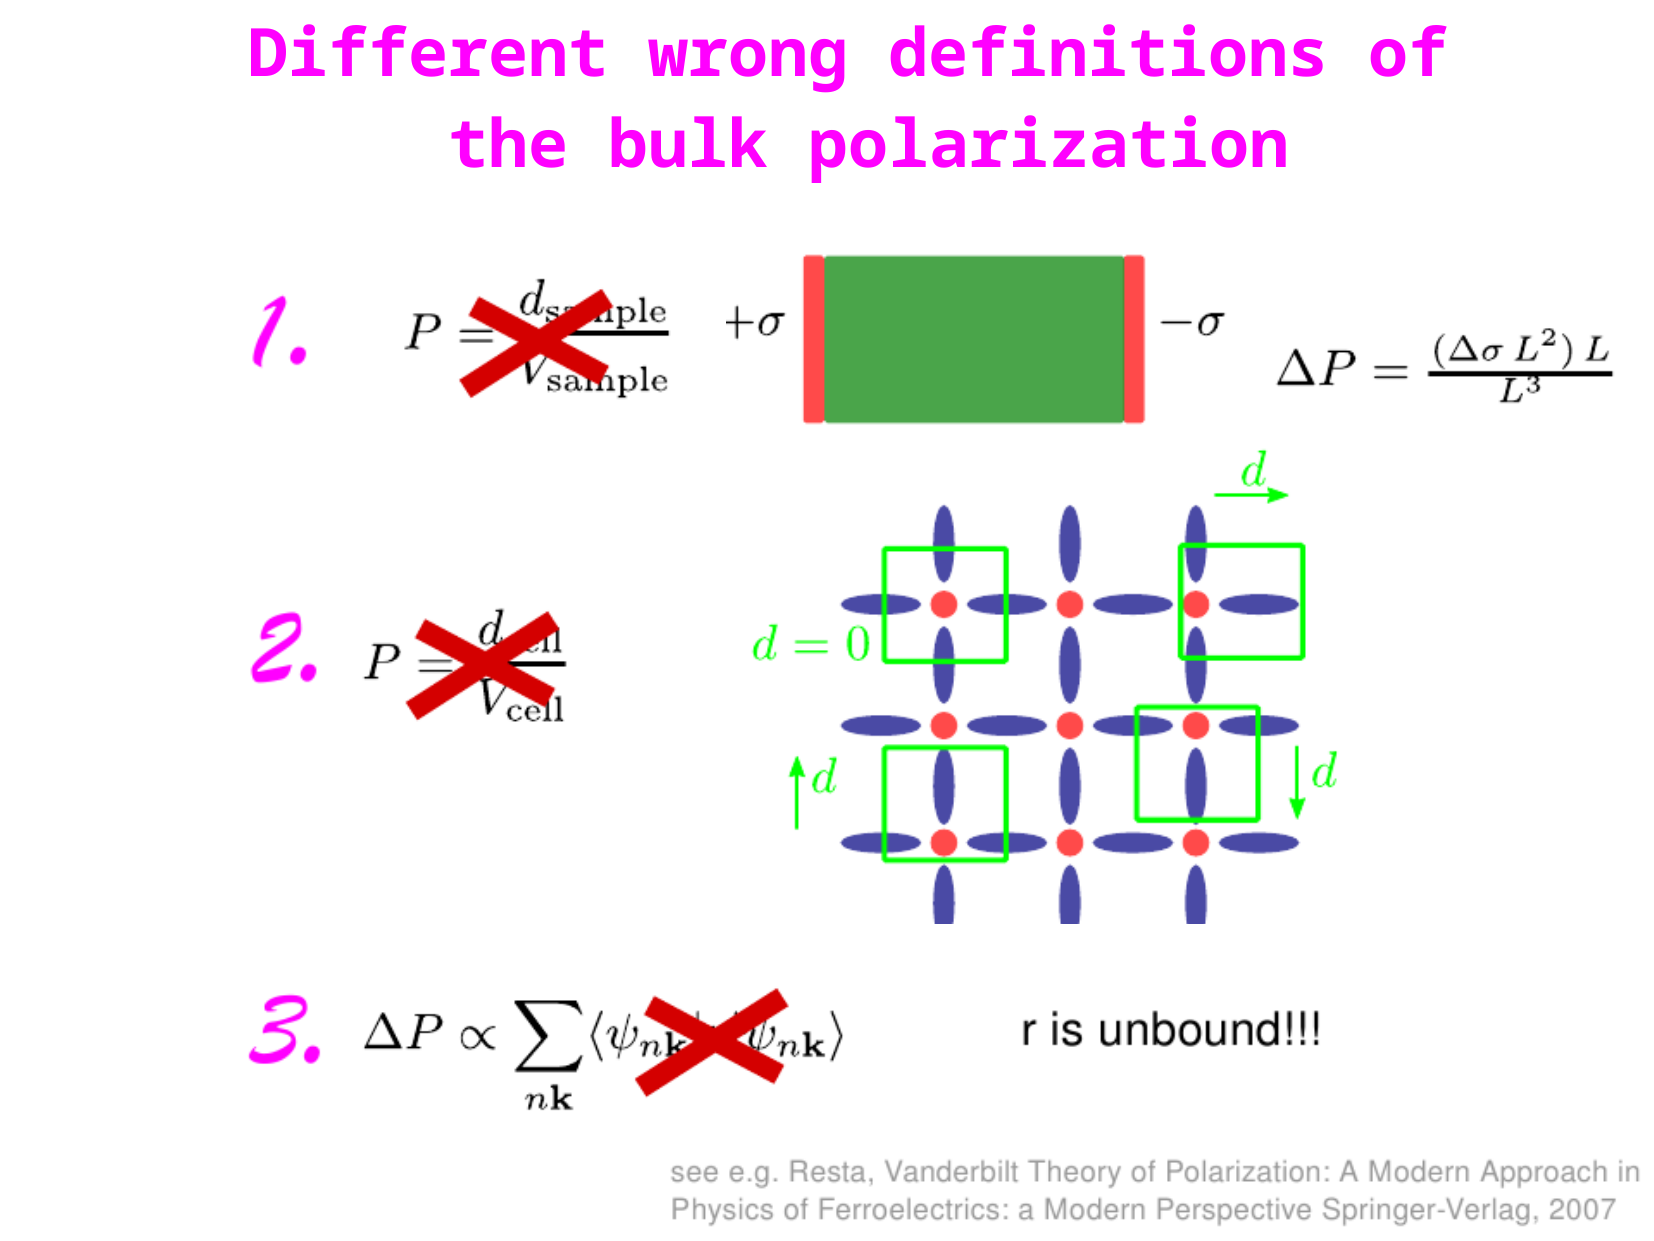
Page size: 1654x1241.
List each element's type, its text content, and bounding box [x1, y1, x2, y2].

title Different wrong definitions of the bulk polarization [209, 19, 1489, 174]
picture [635, 1132, 1654, 1235]
picture [201, 221, 1654, 1117]
picture [208, 552, 658, 756]
